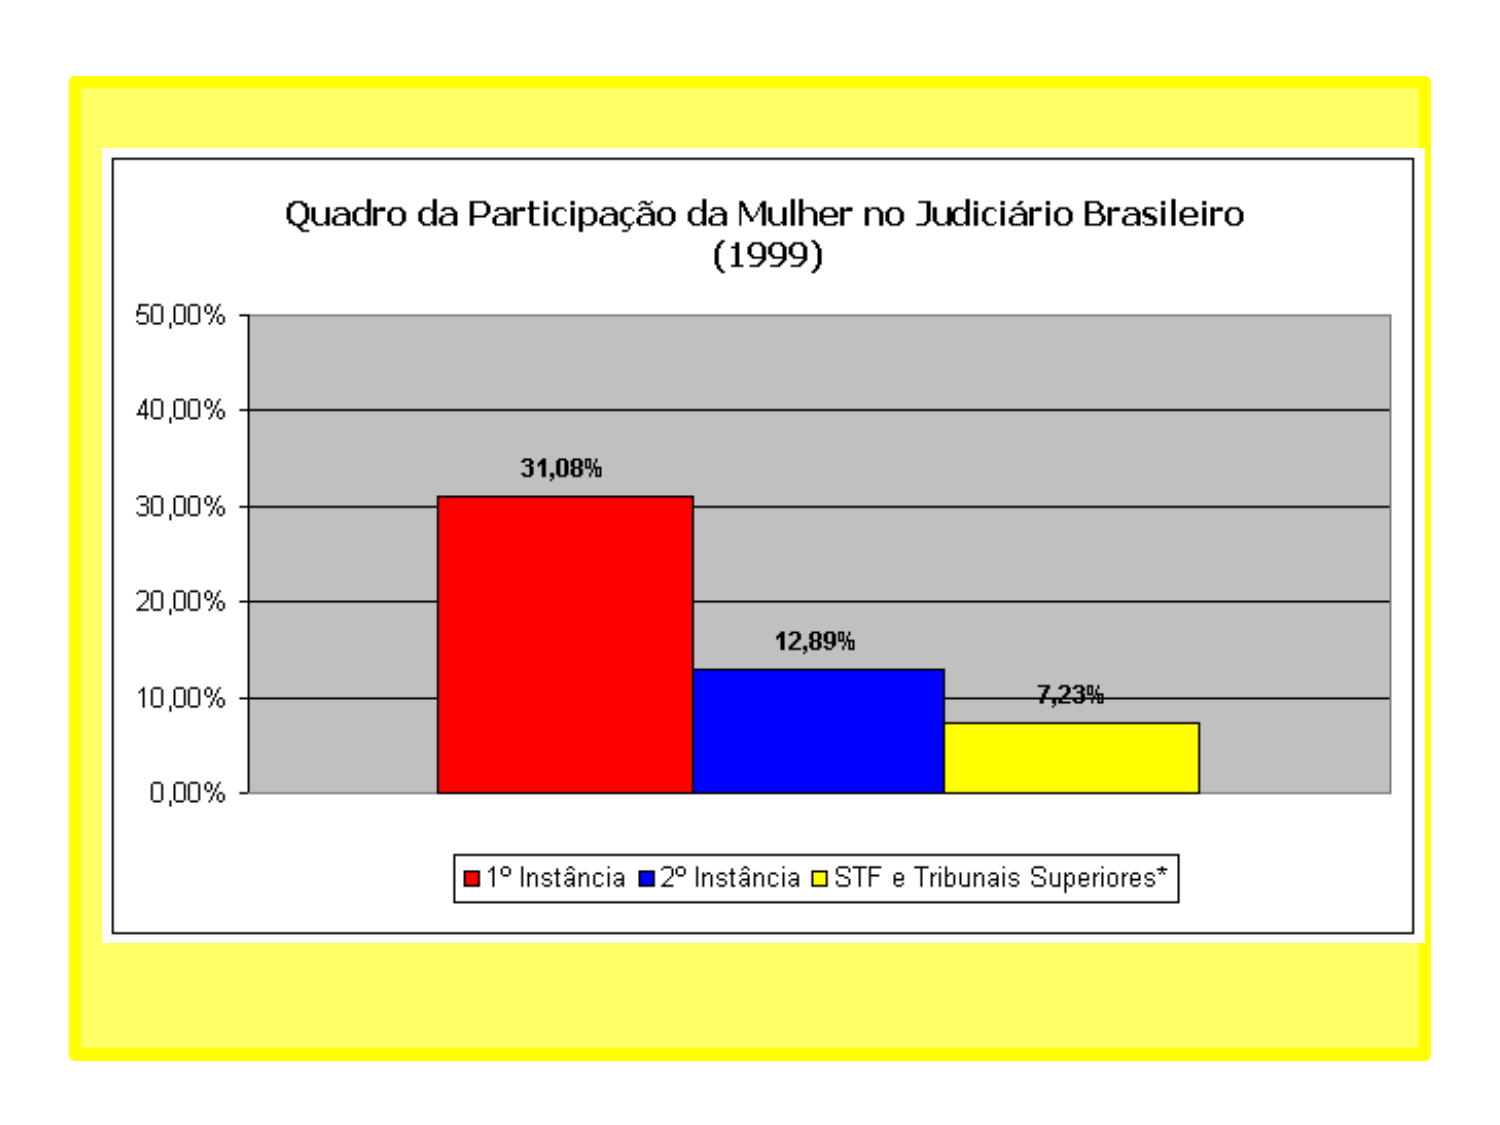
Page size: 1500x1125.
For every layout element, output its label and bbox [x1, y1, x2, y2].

picture [102, 148, 1425, 943]
text_box [74, 81, 1425, 1055]
